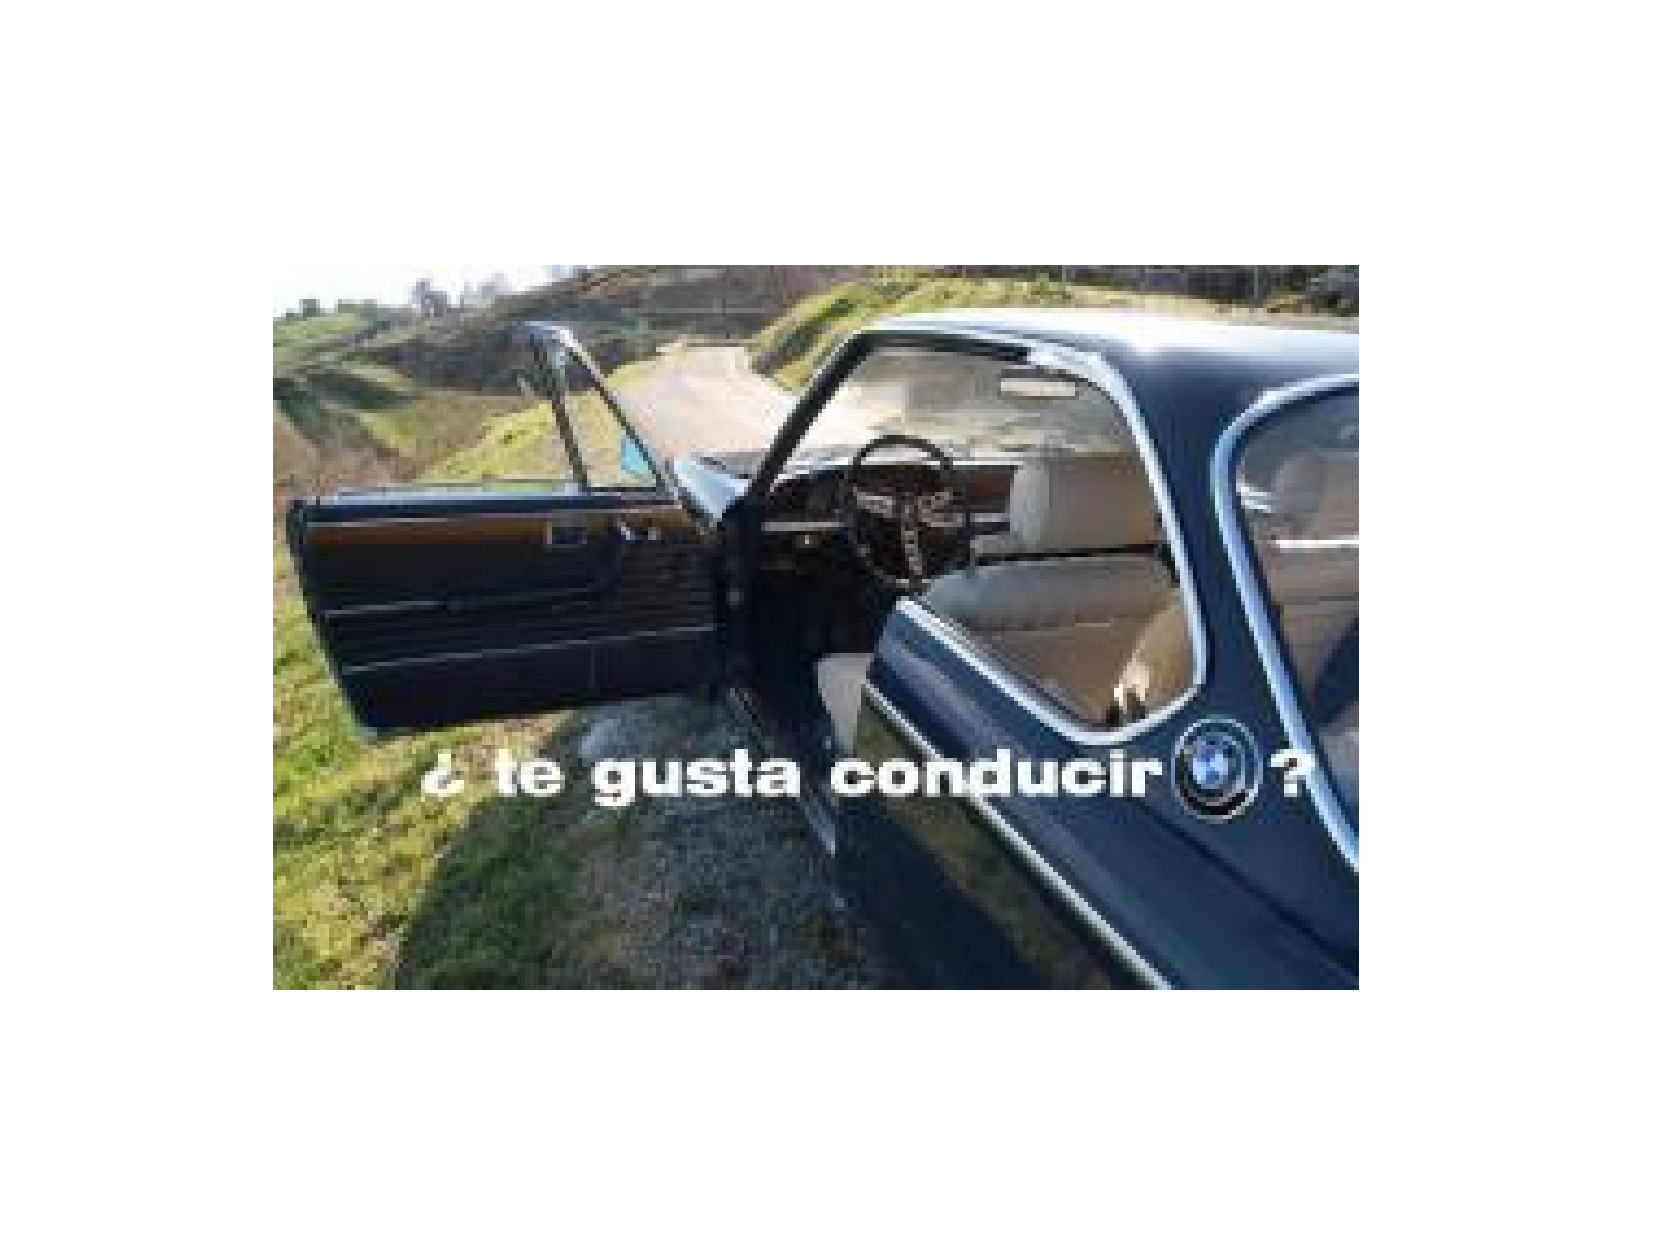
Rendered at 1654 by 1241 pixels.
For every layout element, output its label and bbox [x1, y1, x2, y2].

picture [273, 265, 1359, 990]
